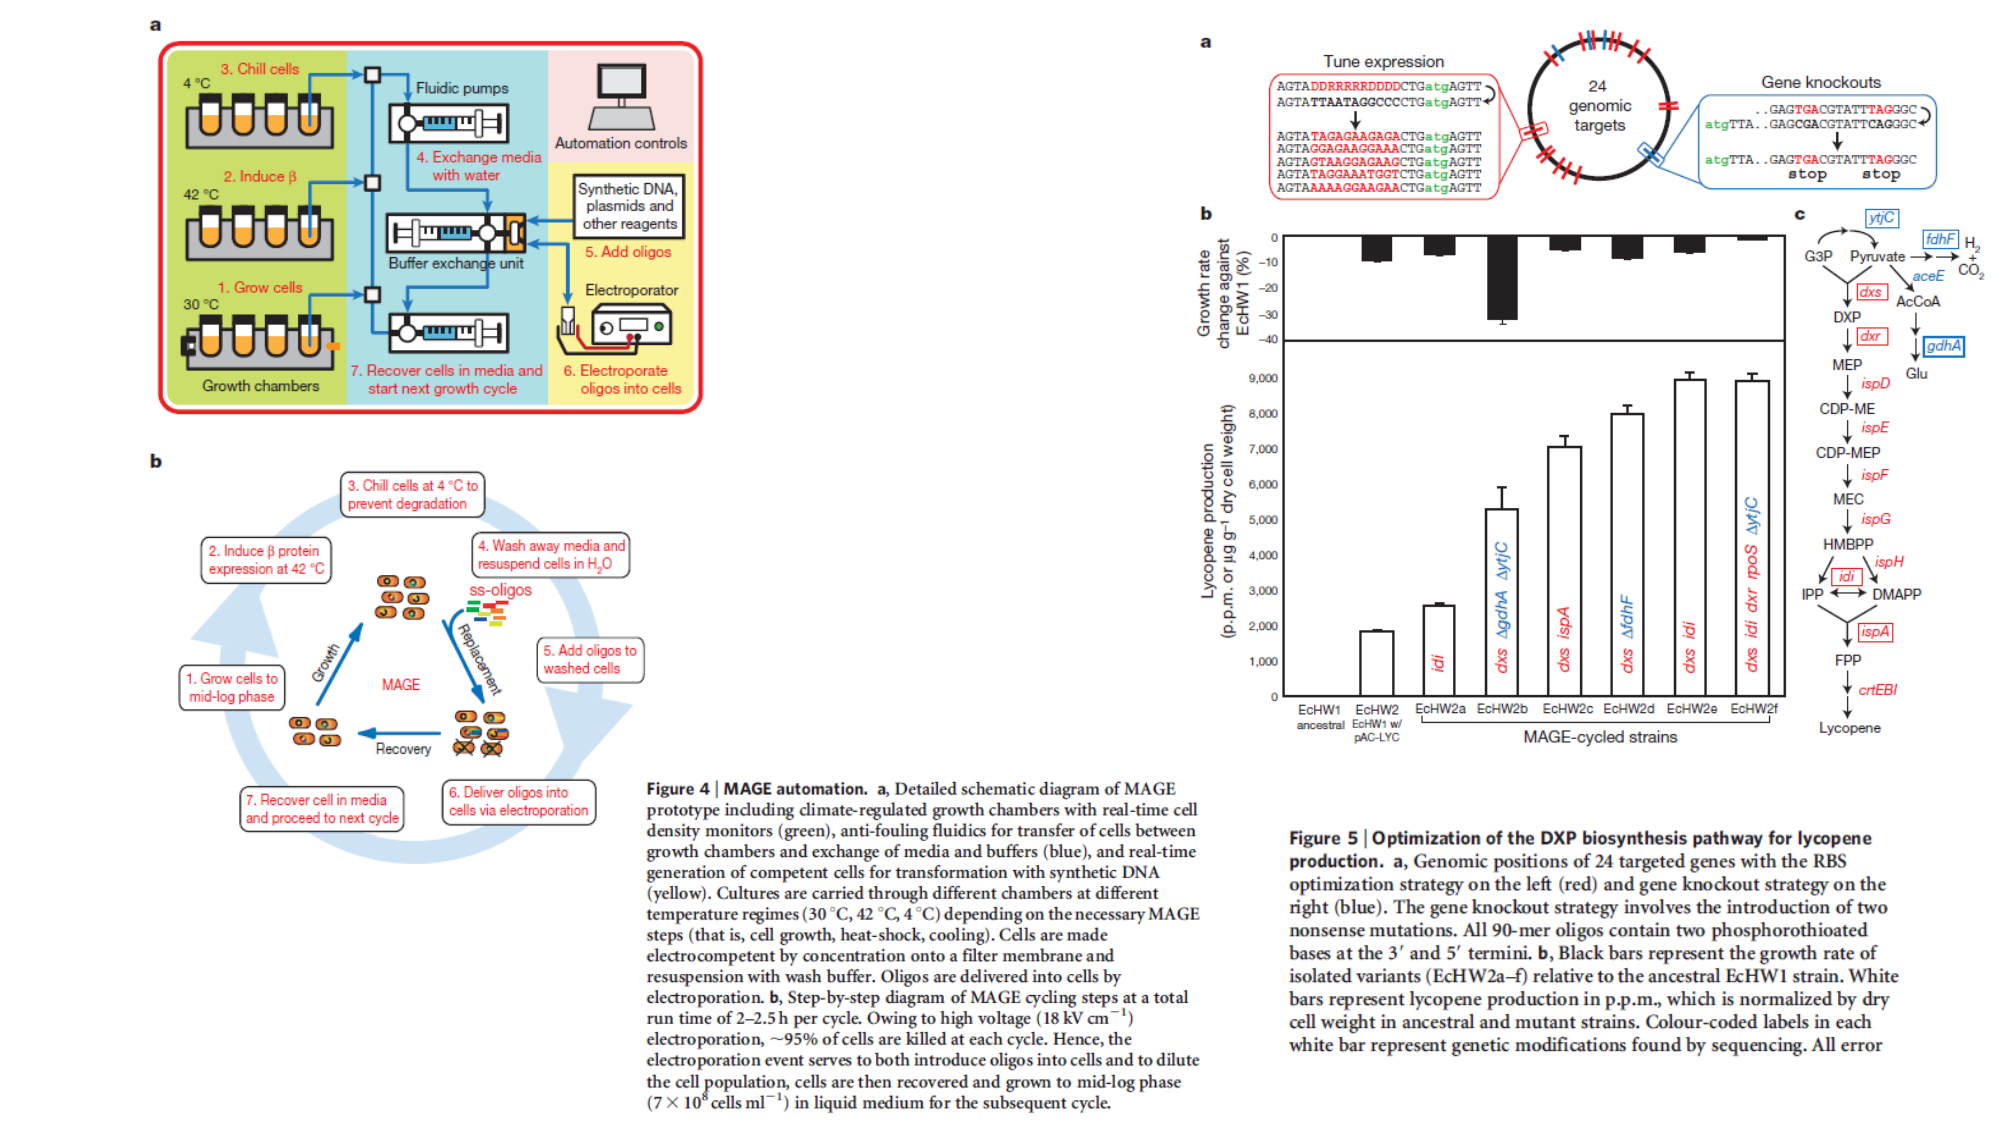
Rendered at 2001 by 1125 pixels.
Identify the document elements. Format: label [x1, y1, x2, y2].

picture [103, 0, 1216, 1125]
picture [1152, 27, 2000, 749]
picture [1283, 828, 1906, 1063]
